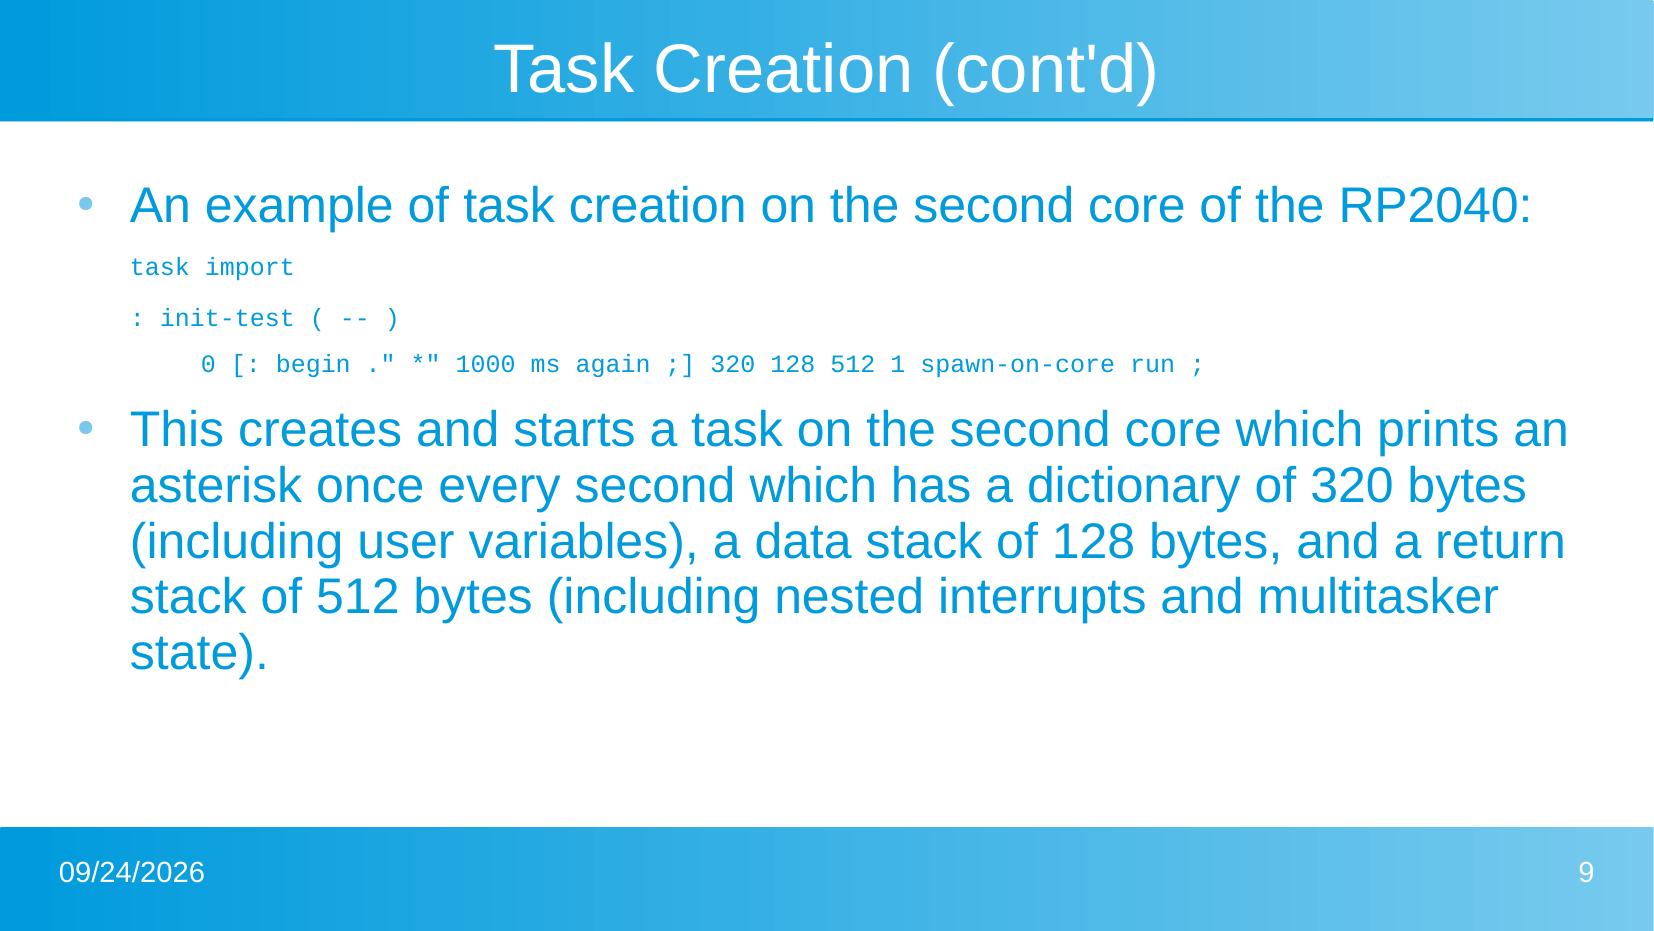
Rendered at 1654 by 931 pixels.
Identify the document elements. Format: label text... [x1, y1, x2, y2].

list An example of task creation on the second core of the RP2040: task import : init-test ( -- ) 0 [: begin ." *" 1000 ms again ;] 320 128 512 1 spawn-on-core run ; This creates and starts a task on the second core which prints an asterisk once every second which has a dictionary of 320 bytes (including user variables), a data stack of 128 bytes, and a return stack of 512 bytes (including nested interrupts and multitasker state). [59, 177, 1595, 768]
title Task Creation (cont'd) [59, 29, 1595, 108]
